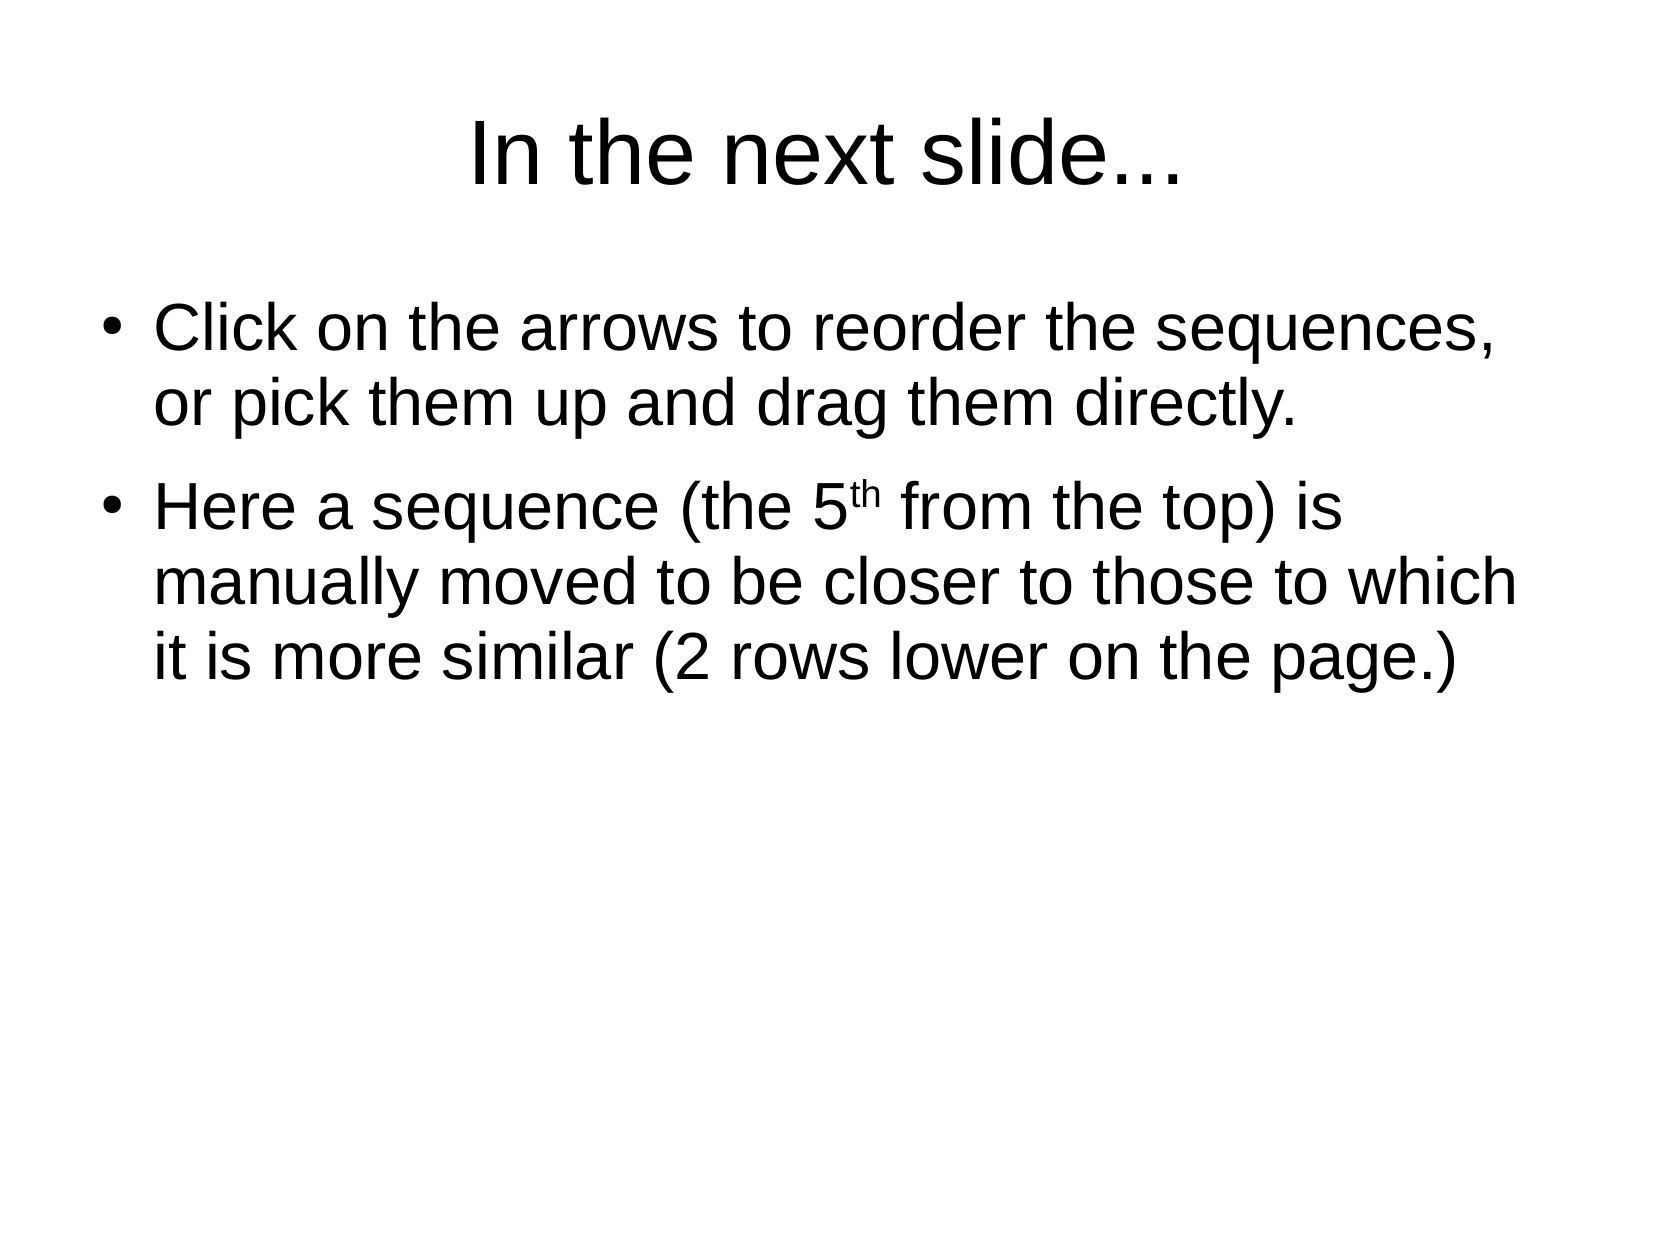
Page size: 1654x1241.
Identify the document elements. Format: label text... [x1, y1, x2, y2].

list Click on the arrows to reorder the sequences, or pick them up and drag them directly. Here a sequence (the 5th from the top) is manually moved to be closer to those to which it is more similar (2 rows lower on the page.) [82, 290, 1571, 1109]
title In the next slide... [82, 49, 1571, 257]
